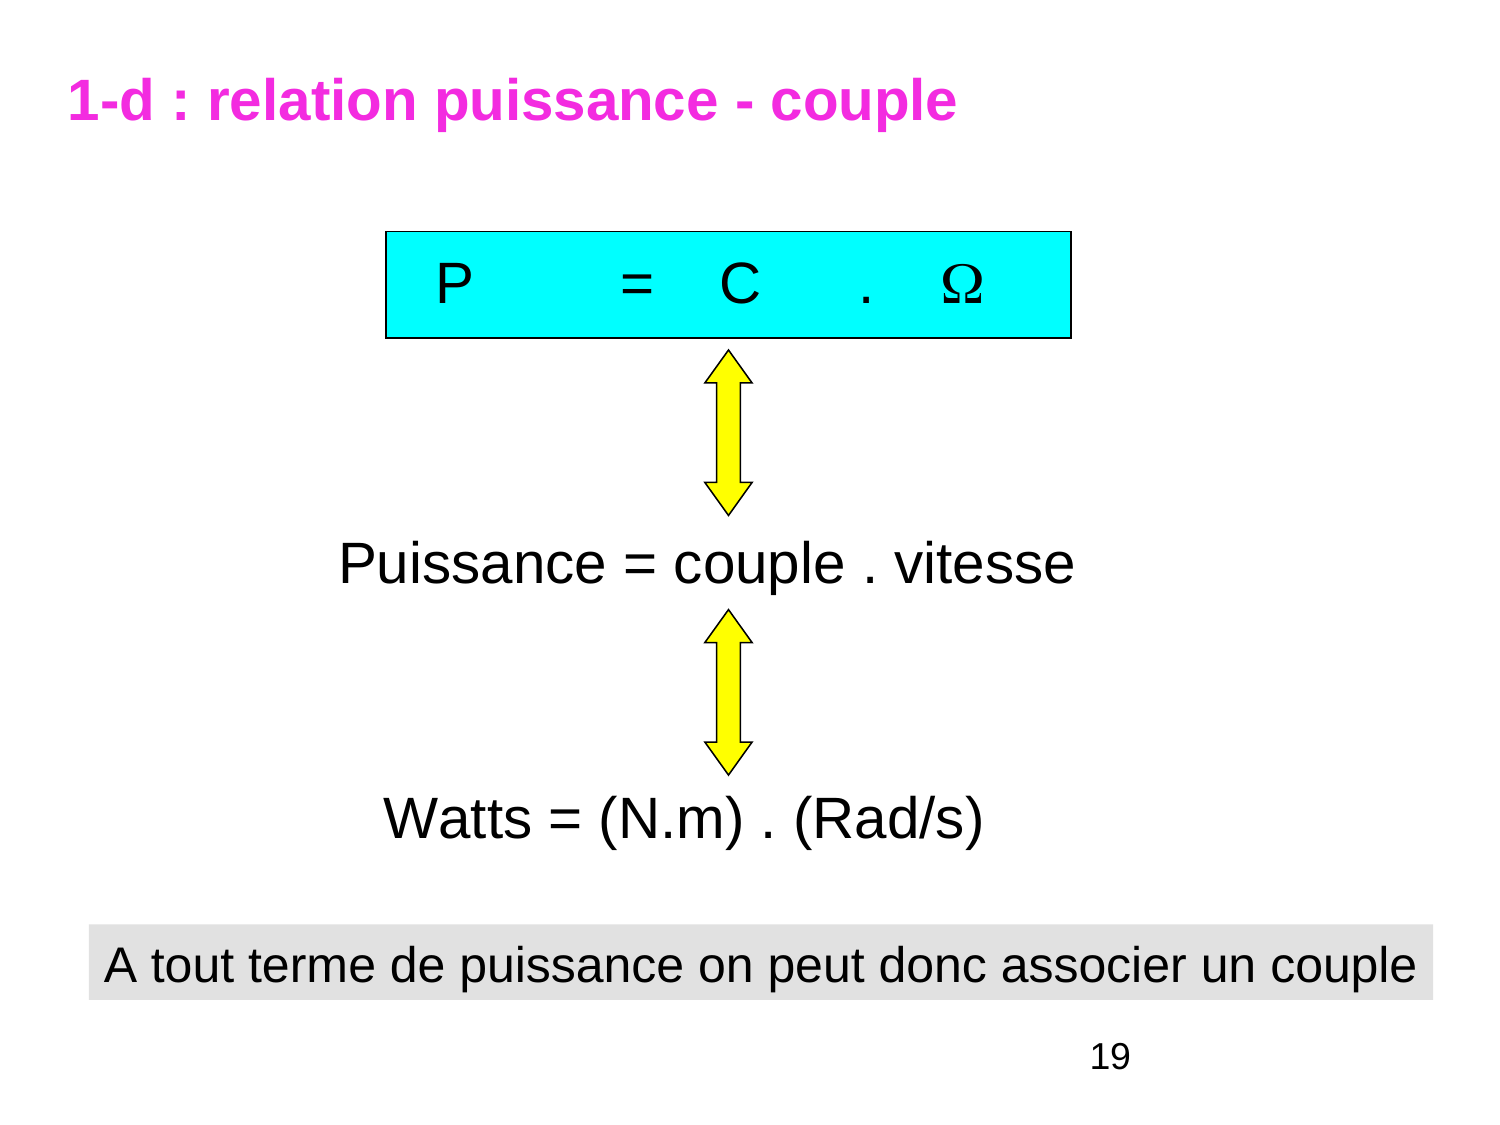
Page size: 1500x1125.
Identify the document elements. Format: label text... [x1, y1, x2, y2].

text_box 1-d : relation puissance - couple [53, 54, 1070, 141]
text_box [704, 609, 753, 772]
text_box [704, 350, 753, 516]
text_box Watts = (N.m) . (Rad/s) [368, 772, 1000, 859]
text_box [385, 231, 1072, 237]
text_box P = C .  Puissance = couple . vitesse [323, 237, 1093, 603]
text_box A tout terme de puissance on peut donc associer un couple [88, 924, 1434, 1000]
